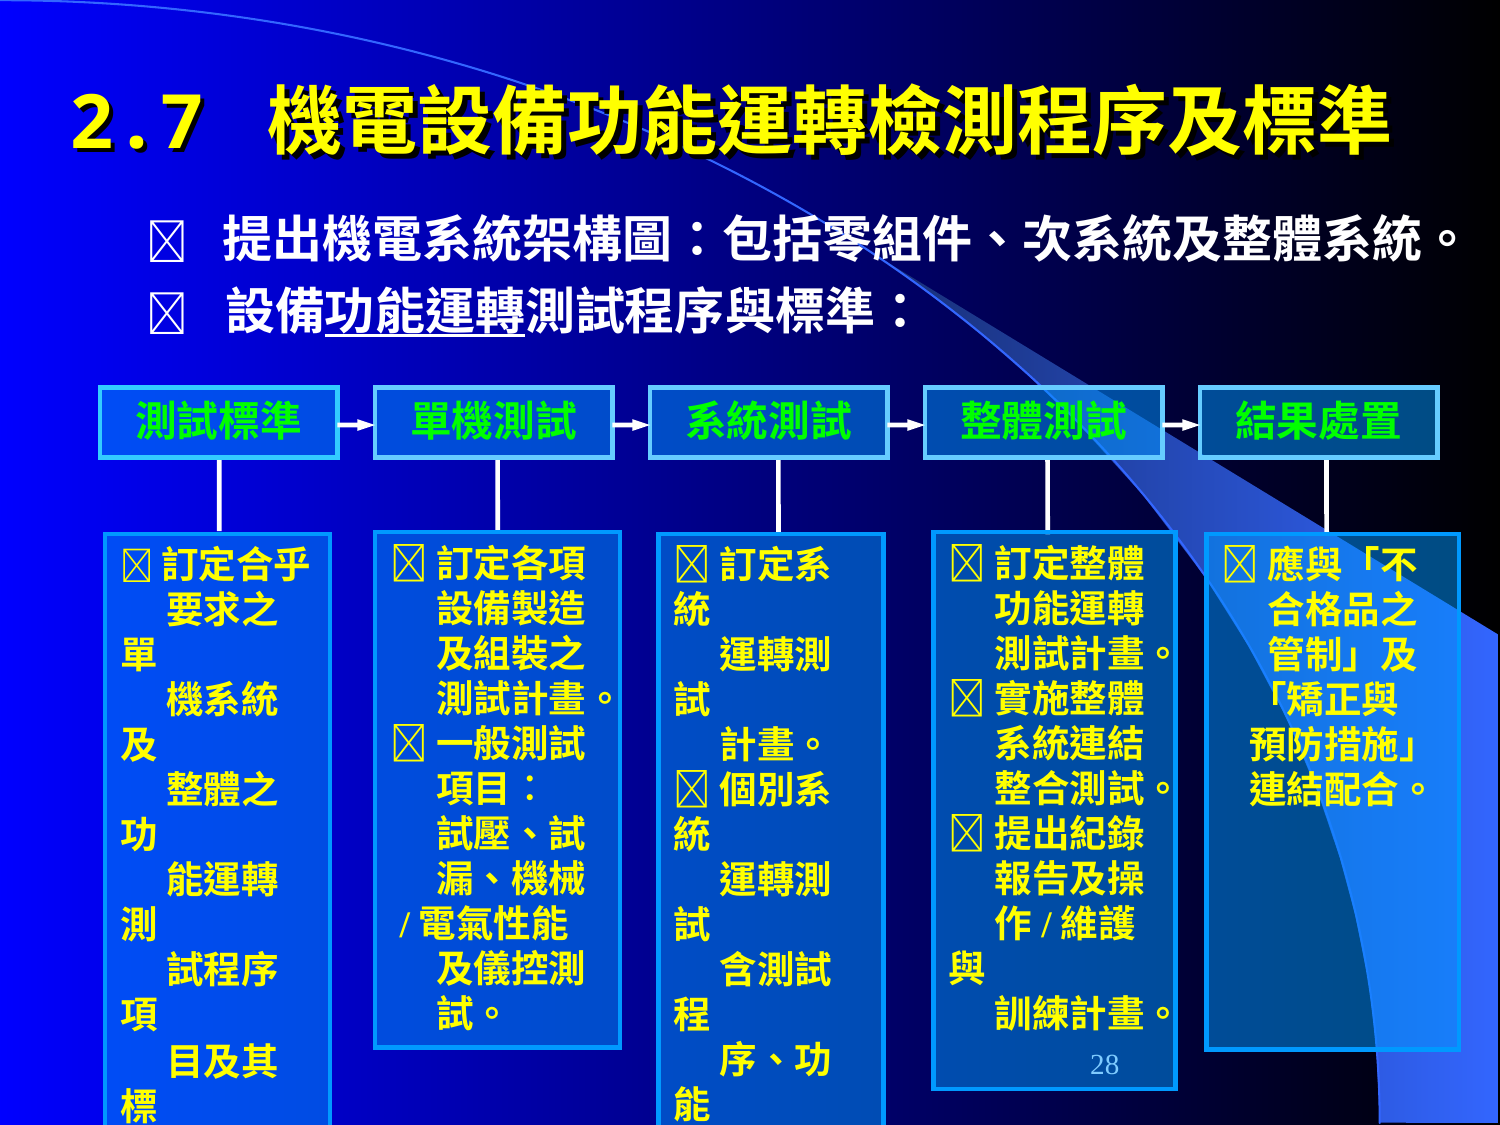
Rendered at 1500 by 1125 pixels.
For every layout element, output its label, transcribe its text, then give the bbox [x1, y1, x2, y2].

text_box 測試標準 [99, 387, 338, 458]
title 2.7 機電設備功能運轉檢測程序及標準 [37, 24, 1426, 213]
list  提出機電系統架構圖：包括零組件、次系統及整體系統。  設備功能運轉測試程序與標準： [75, 200, 1438, 876]
text_box 應與「不 合格品之 管制」及 「矯正與 預防措施」 連結配合。 [1206, 533, 1459, 1050]
text_box [1074, 1025, 1388, 1101]
text_box 訂定合乎 要求之單 機系統及 整體之功 能運轉測 試程序項 目及其標 準。 [104, 533, 330, 1047]
text_box 訂定各項 設備製造 及組裝之 測試計畫。 一般測試 項目︰ 試壓、試 漏、機械 /電氣性能 及儀控測 試。 [375, 532, 621, 1048]
text_box 整體測試 [924, 387, 1163, 458]
text_box 訂定系統 運轉測試 計畫。 個別系統 運轉測試 含測試程 序、功能 運轉、清 理及 排 放。 [658, 533, 884, 1050]
text_box 訂定整體 功能運轉 測試計畫。 實施整體 系統連結 整合測試。 提出紀錄 報告及操 作/維護與 訓練計畫。 [933, 532, 1176, 1051]
text_box 系統測試 [650, 387, 888, 458]
text_box 單機測試 [375, 387, 613, 458]
text_box 結果處置 [1200, 387, 1438, 458]
